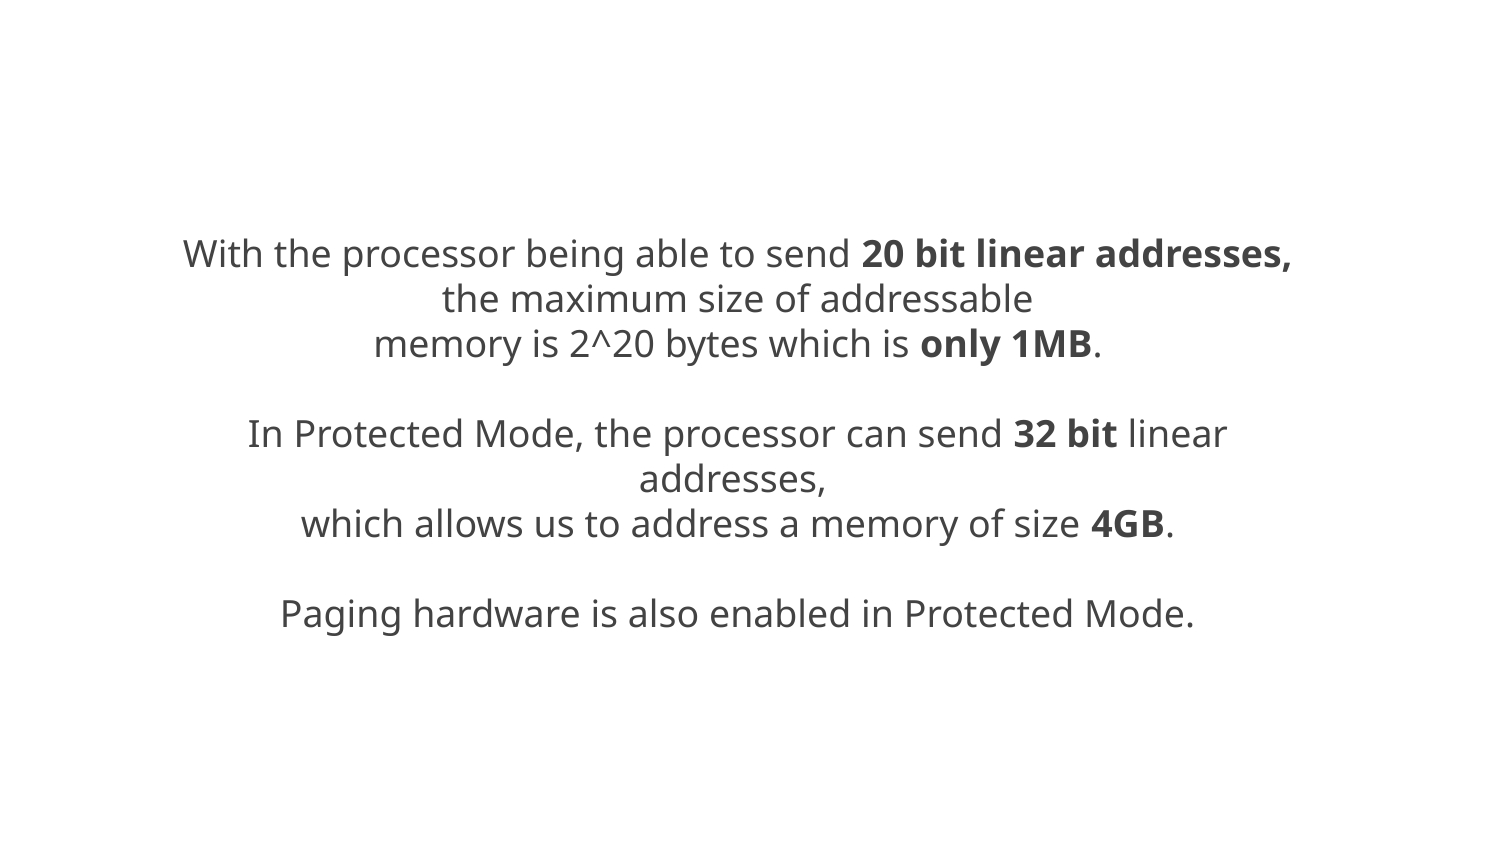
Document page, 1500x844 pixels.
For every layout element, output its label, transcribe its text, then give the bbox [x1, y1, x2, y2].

text_box With the processor being able to send 20 bit linear addresses, the maximum size of addressable memory is 2^20 bytes which is only 1MB. In Protected Mode, the processor can send 32 bit linear addresses, which allows us to address a memory of size 4GB. Paging hardware is also enabled in Protected Mode. [151, 125, 1325, 844]
